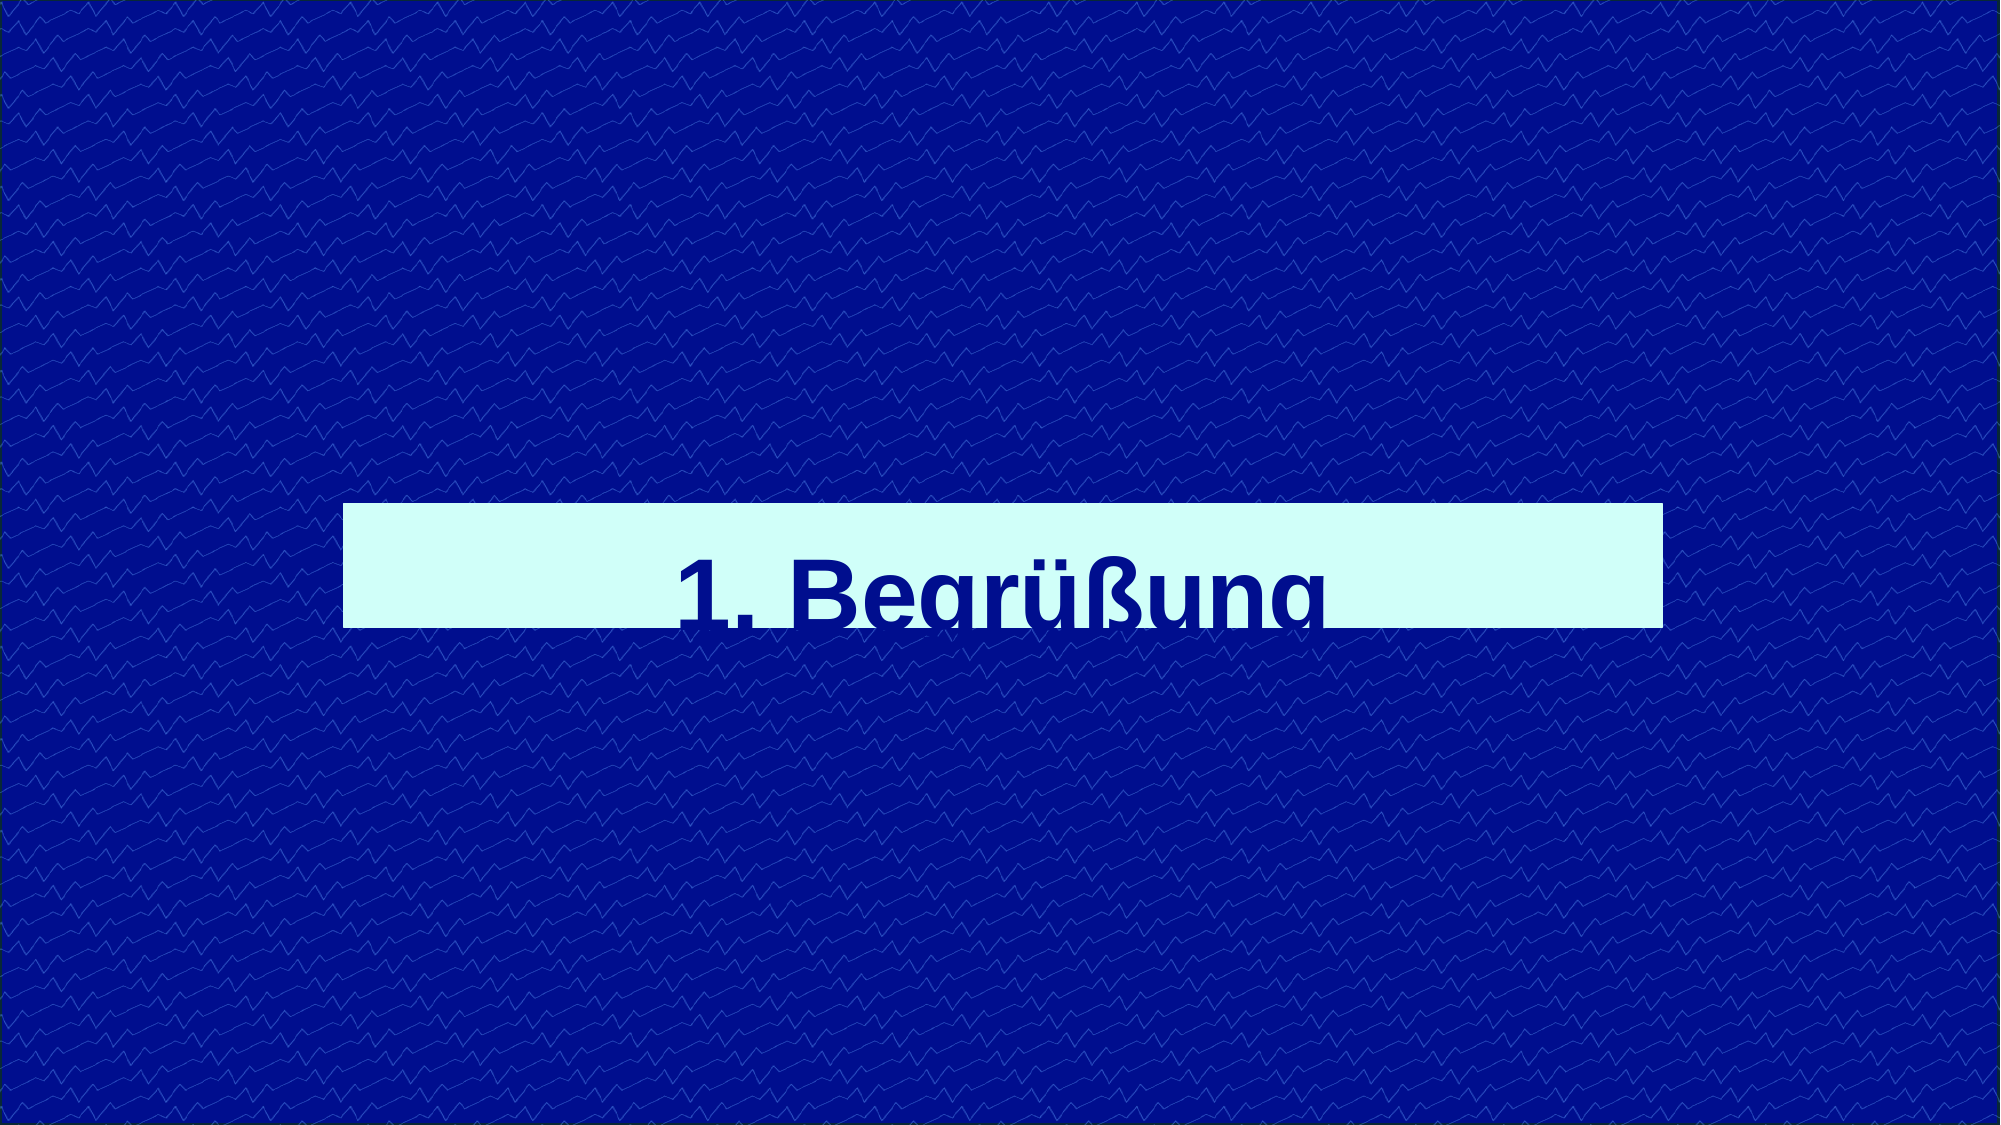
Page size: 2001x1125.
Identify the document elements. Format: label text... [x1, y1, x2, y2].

text_box 1. Begrüßung [343, 503, 1663, 628]
text_box [0, 0, 2000, 1125]
